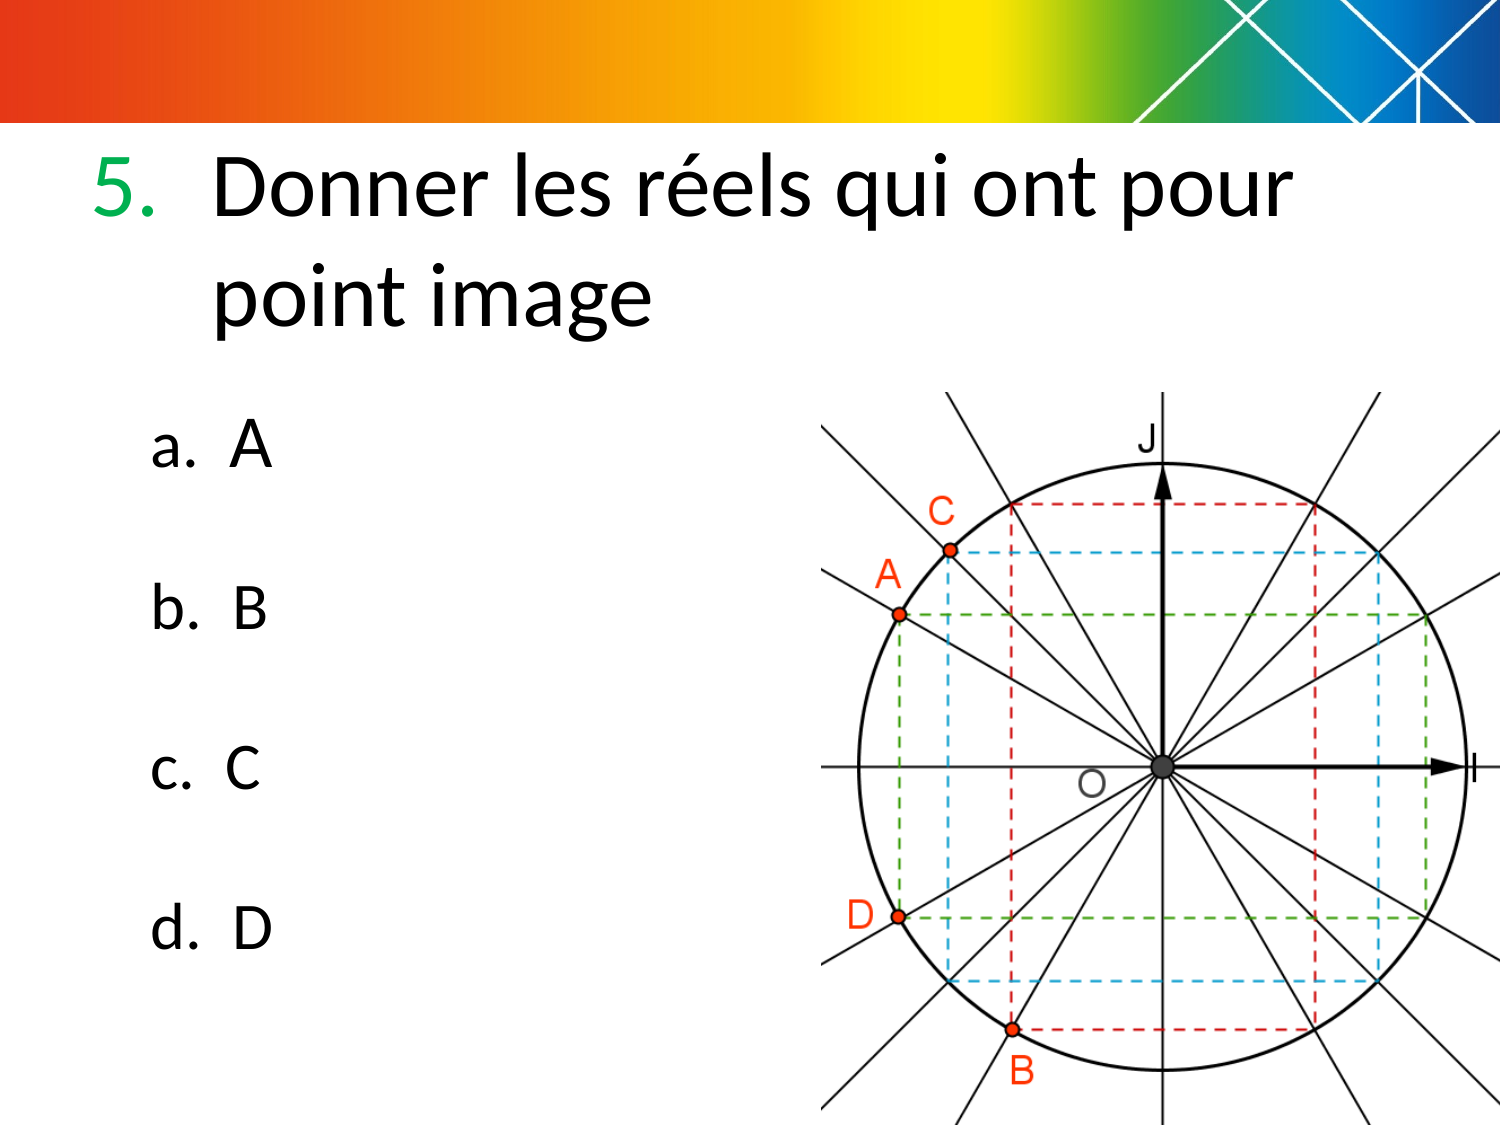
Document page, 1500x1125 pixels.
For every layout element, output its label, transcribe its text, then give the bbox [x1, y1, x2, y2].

text_box a. A b. B c. C d. D [135, 385, 821, 971]
picture [821, 392, 1500, 1125]
picture [1340, 0, 1500, 123]
picture [0, 0, 1351, 123]
title Donner les réels qui ont pour point image [75, 116, 1426, 352]
